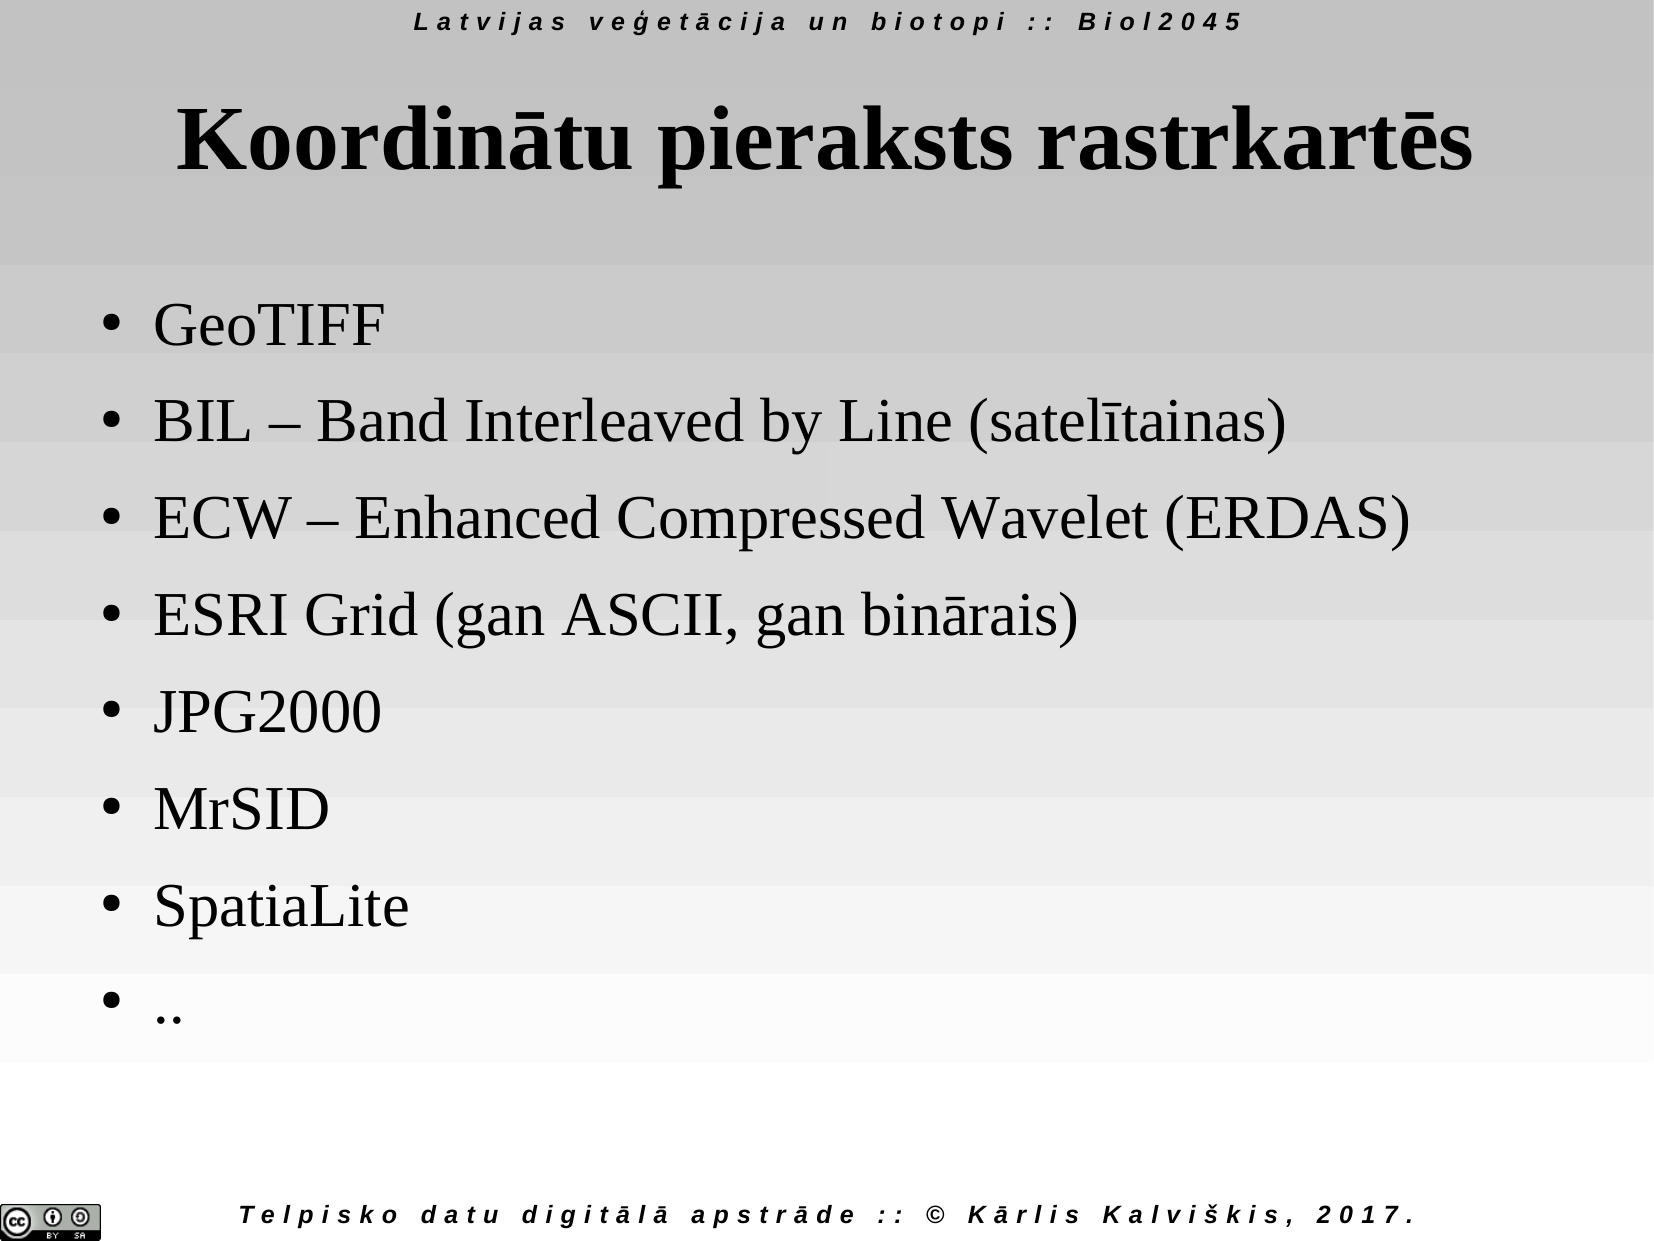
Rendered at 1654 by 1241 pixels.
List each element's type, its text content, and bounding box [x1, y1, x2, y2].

title Koordinātu pieraksts rastrkartēs [29, 43, 1625, 234]
picture [0, 0, 1654, 1241]
list GeoTIFF BIL – Band Interleaved by Line (satelītainas) ECW – Enhanced Compressed Wavelet (ERDAS) ESRI Grid (gan ASCII, gan binārais) JPG2000 MrSID SpatiaLite .. [82, 289, 1571, 1113]
